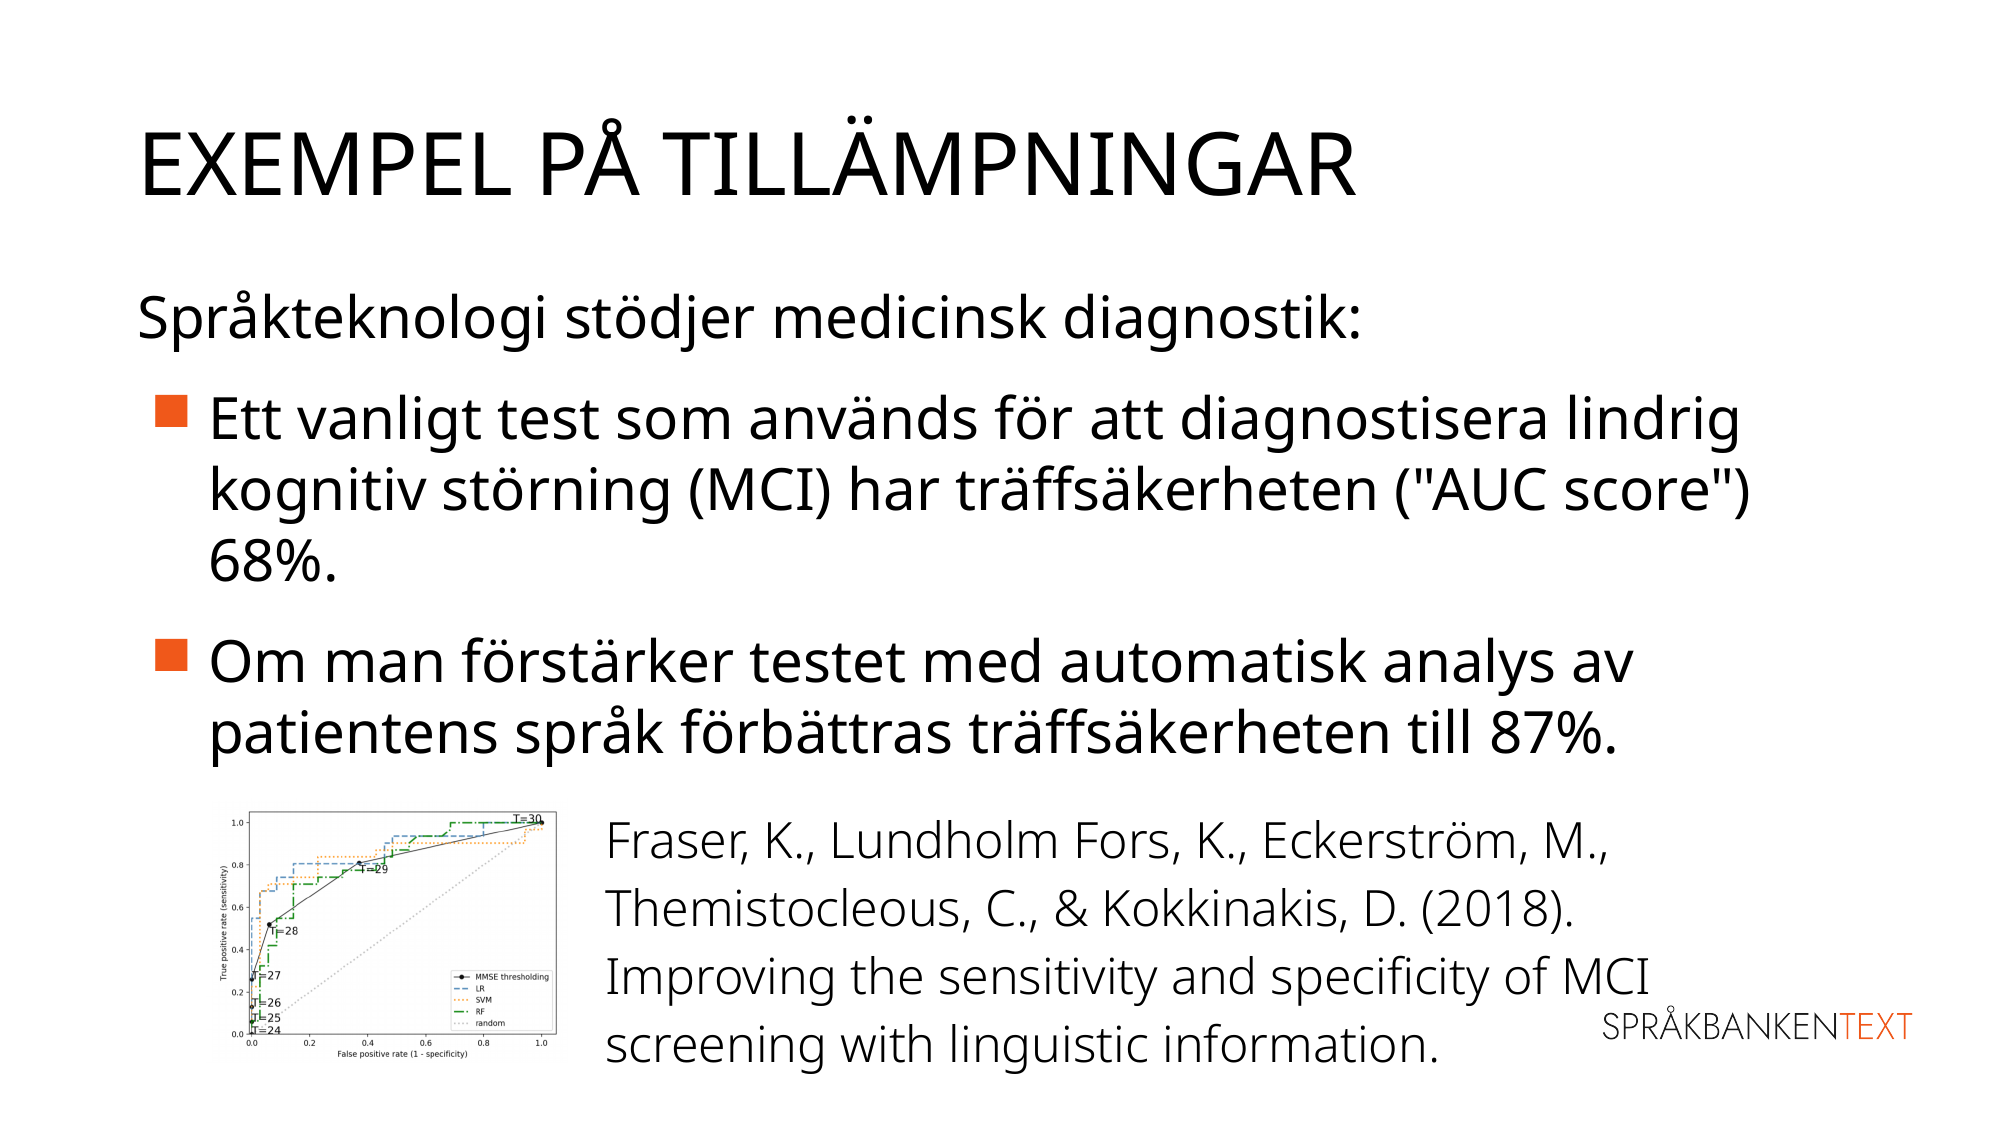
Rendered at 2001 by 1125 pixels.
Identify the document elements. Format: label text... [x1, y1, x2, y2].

picture [206, 798, 568, 1063]
title Exempel på tillämpningar [137, 98, 1863, 225]
list Språkteknologi stödjer medicinsk diagnostik: Ett vanligt test som används för att diagnostisera lindrig kognitiv störning (MCI) har träffsäkerheten ("AUC score") 68%. Om man förstärker testet med automatisk analys av patientens språk förbättras träffsäkerheten till 87%. [137, 281, 1861, 719]
text_box Fraser, K., Lundholm Fors, K., Eckerström, M., Themistocleous, C., & Kokkinakis, D. (2018). Improving the sensitivity and specificity of MCI screening with linguistic information. [590, 797, 1743, 1102]
picture [1743, 998, 1959, 1125]
